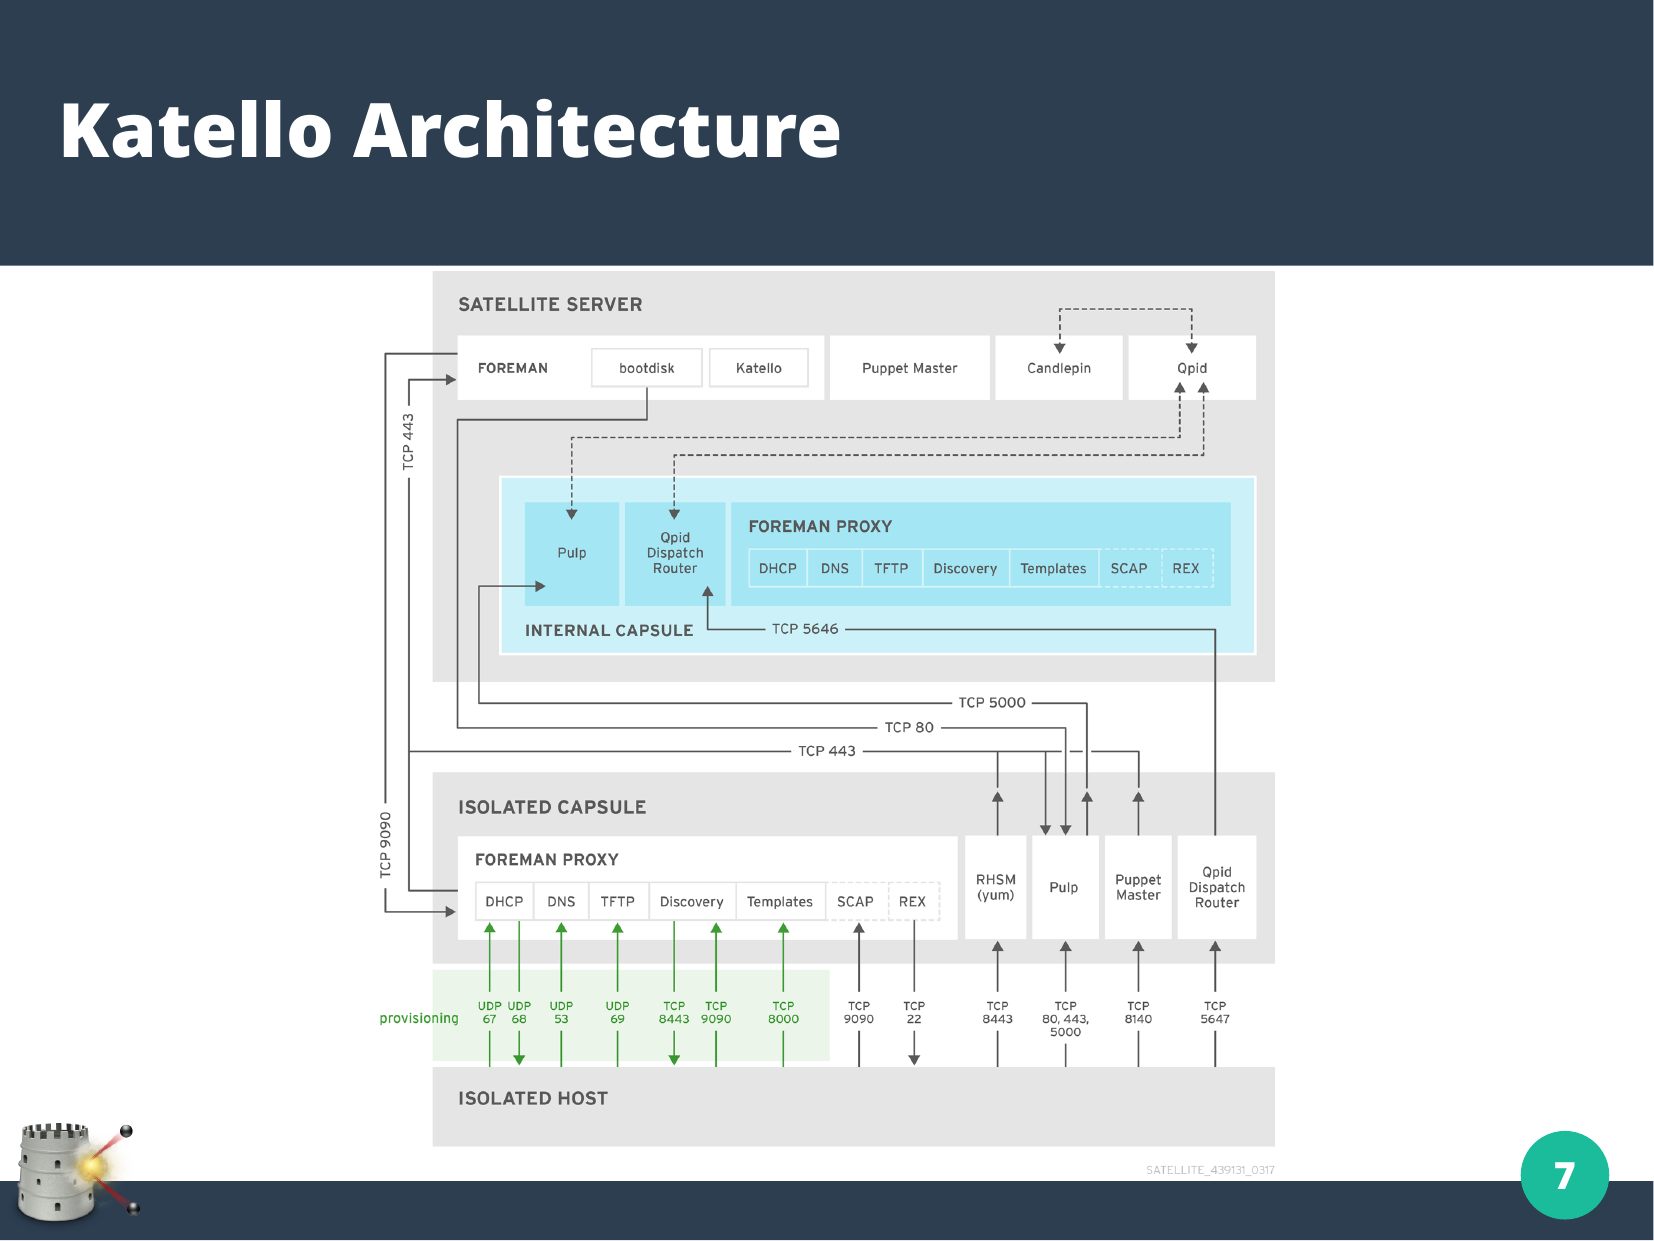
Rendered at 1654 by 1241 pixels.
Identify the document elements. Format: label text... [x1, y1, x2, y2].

picture [379, 271, 1275, 1182]
title Katello Architecture [59, 49, 1595, 207]
picture [5, 1104, 148, 1241]
